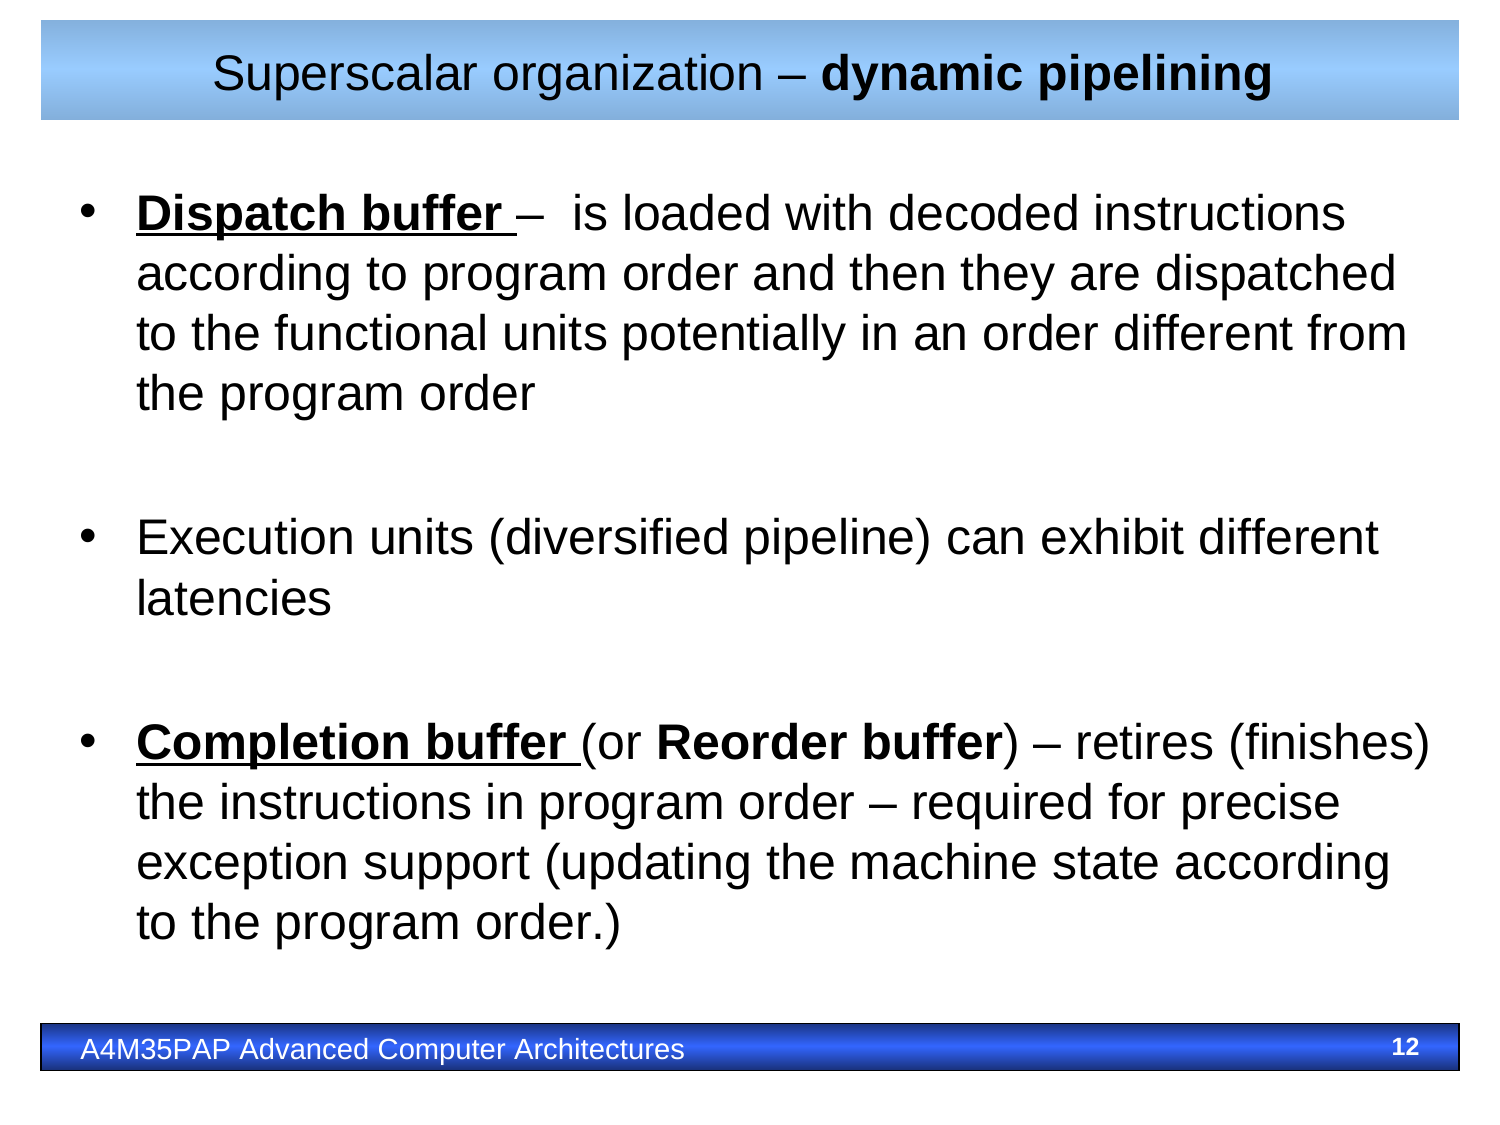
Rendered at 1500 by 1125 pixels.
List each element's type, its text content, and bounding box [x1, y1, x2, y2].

list Dispatch buffer – is loaded with decoded instructions according to program order and then they are dispatched to the functional units potentially in an order different from the program order Execution units (diversified pipeline) can exhibit different latencies Completion buffer (or Reorder buffer) – retires (finishes) the instructions in program order – required for precise exception support (updating the machine state according to the program order.) [64, 172, 1459, 1000]
title Superscalar organization – dynamic pipelining [41, 20, 1459, 120]
